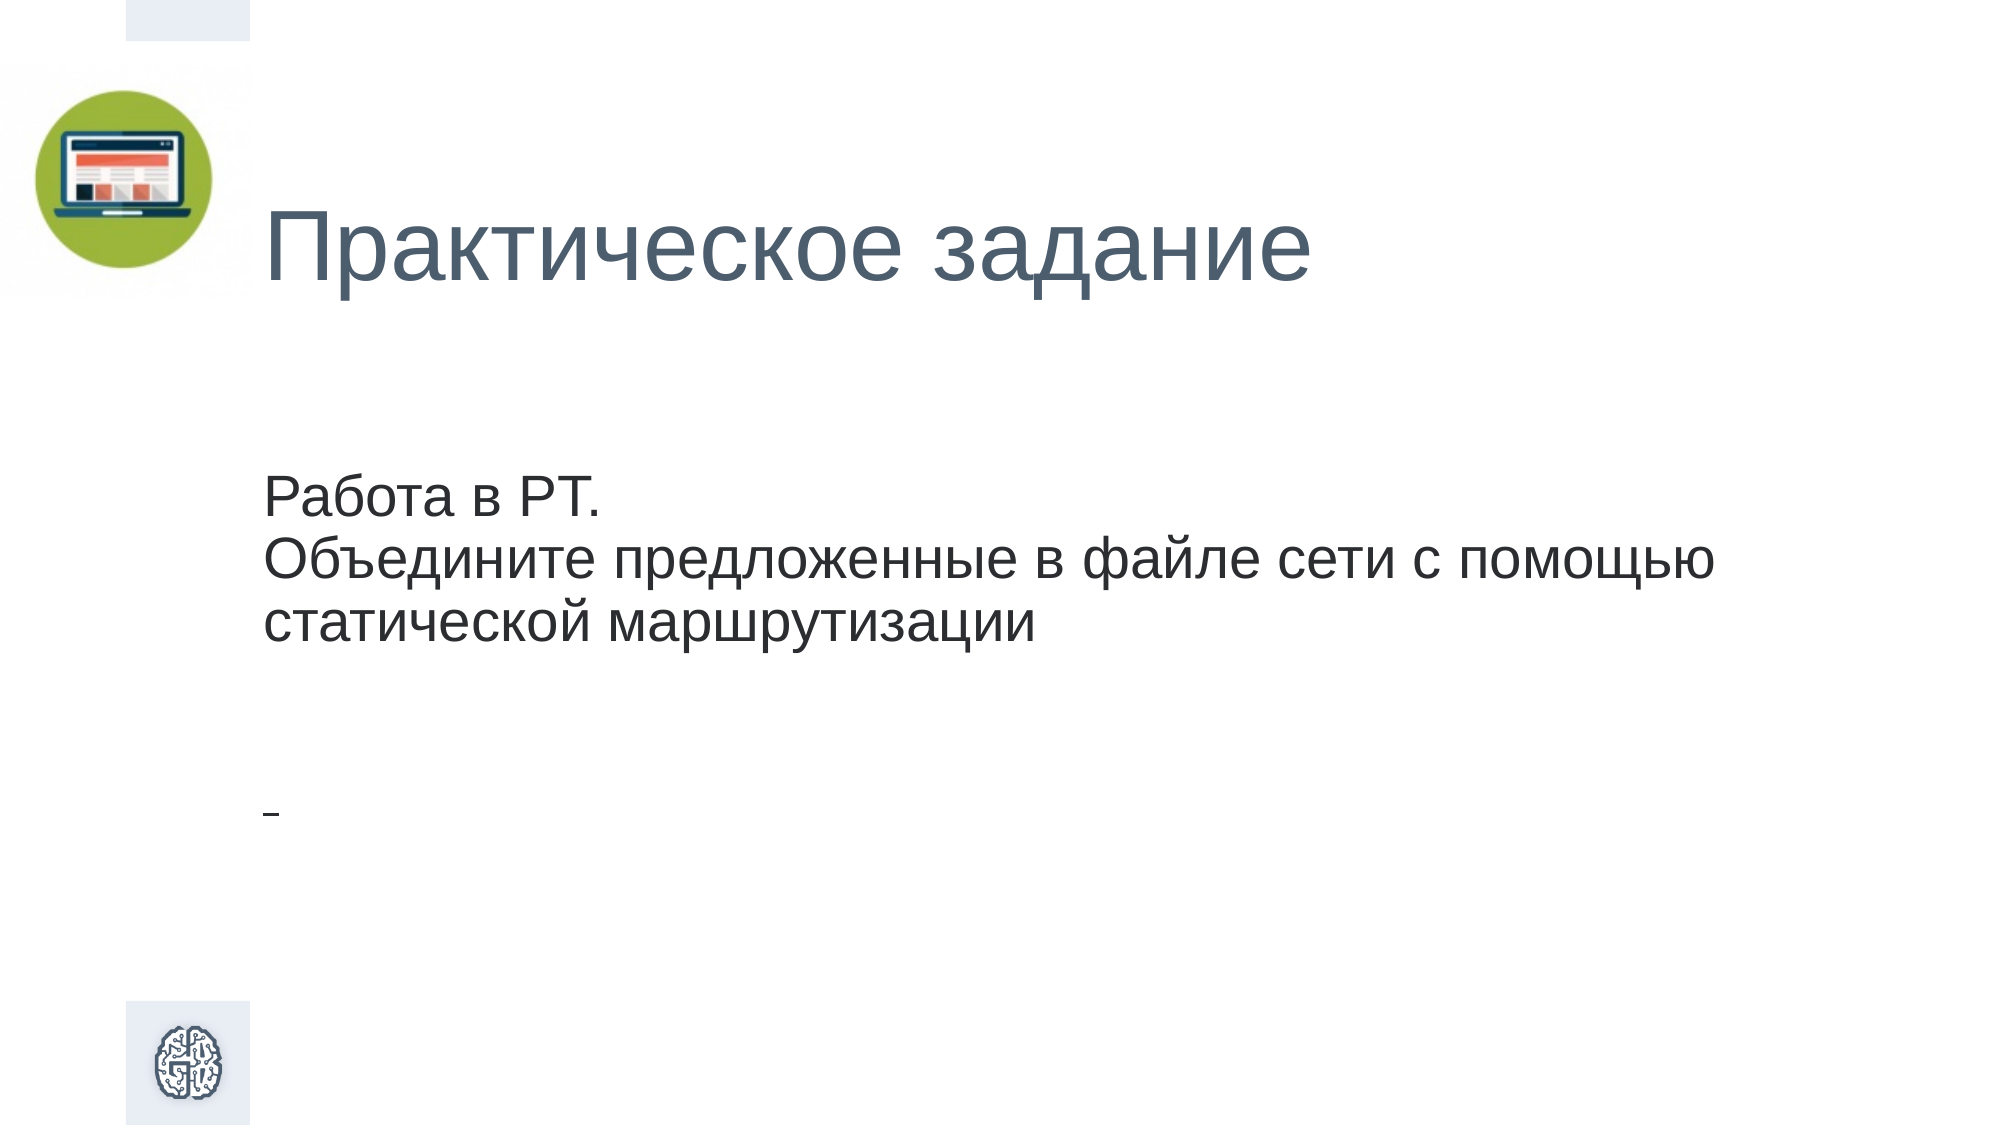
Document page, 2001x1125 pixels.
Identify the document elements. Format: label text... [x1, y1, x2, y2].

title Практическое задание [248, 124, 1752, 372]
picture [144, 1016, 232, 1110]
picture [0, 64, 252, 298]
list Работа в PT. Объедините предложенные в файле сети с помощью статической маршрутизации [248, 431, 1825, 941]
